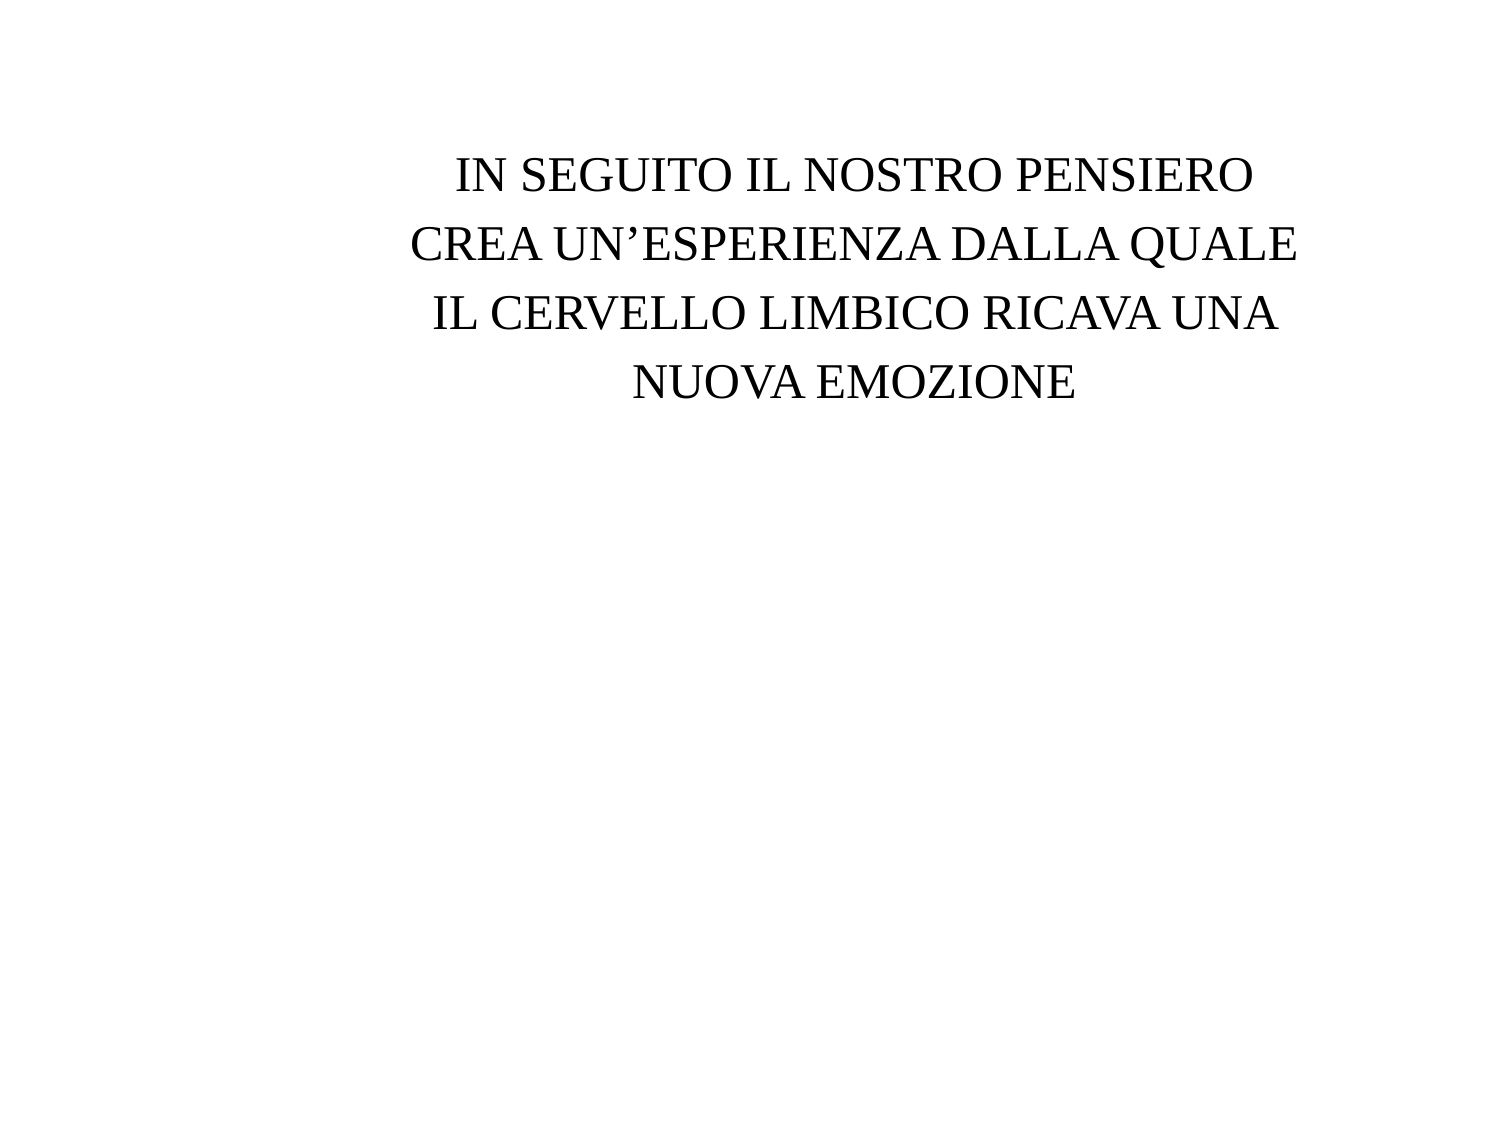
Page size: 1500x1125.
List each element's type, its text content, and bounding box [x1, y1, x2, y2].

text_box IN SEGUITO IL NOSTRO PENSIERO CREA UN’ESPERIENZA DALLA QUALE IL CERVELLO LIMBICO RICAVA UNA NUOVA EMOZIONE [380, 125, 1328, 416]
